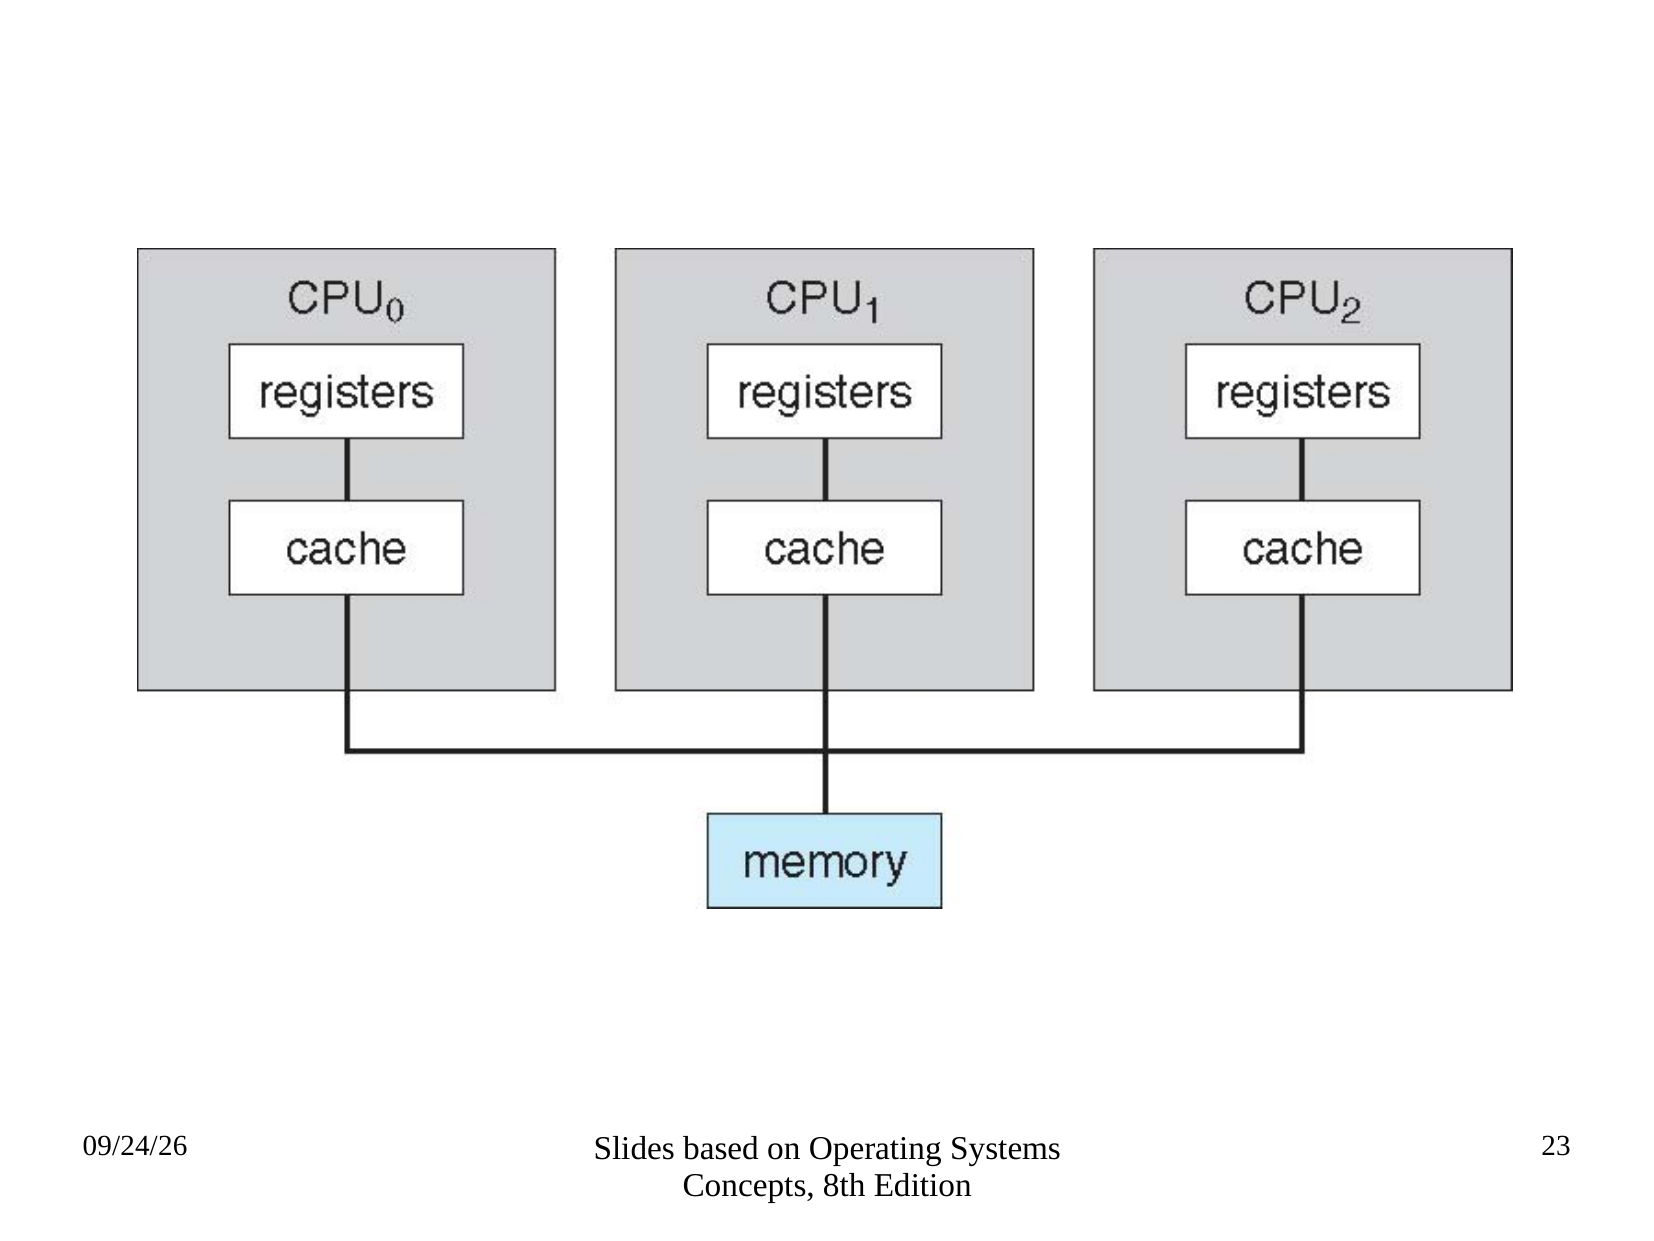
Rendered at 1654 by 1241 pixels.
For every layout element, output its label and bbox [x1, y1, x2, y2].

picture [137, 248, 1513, 909]
